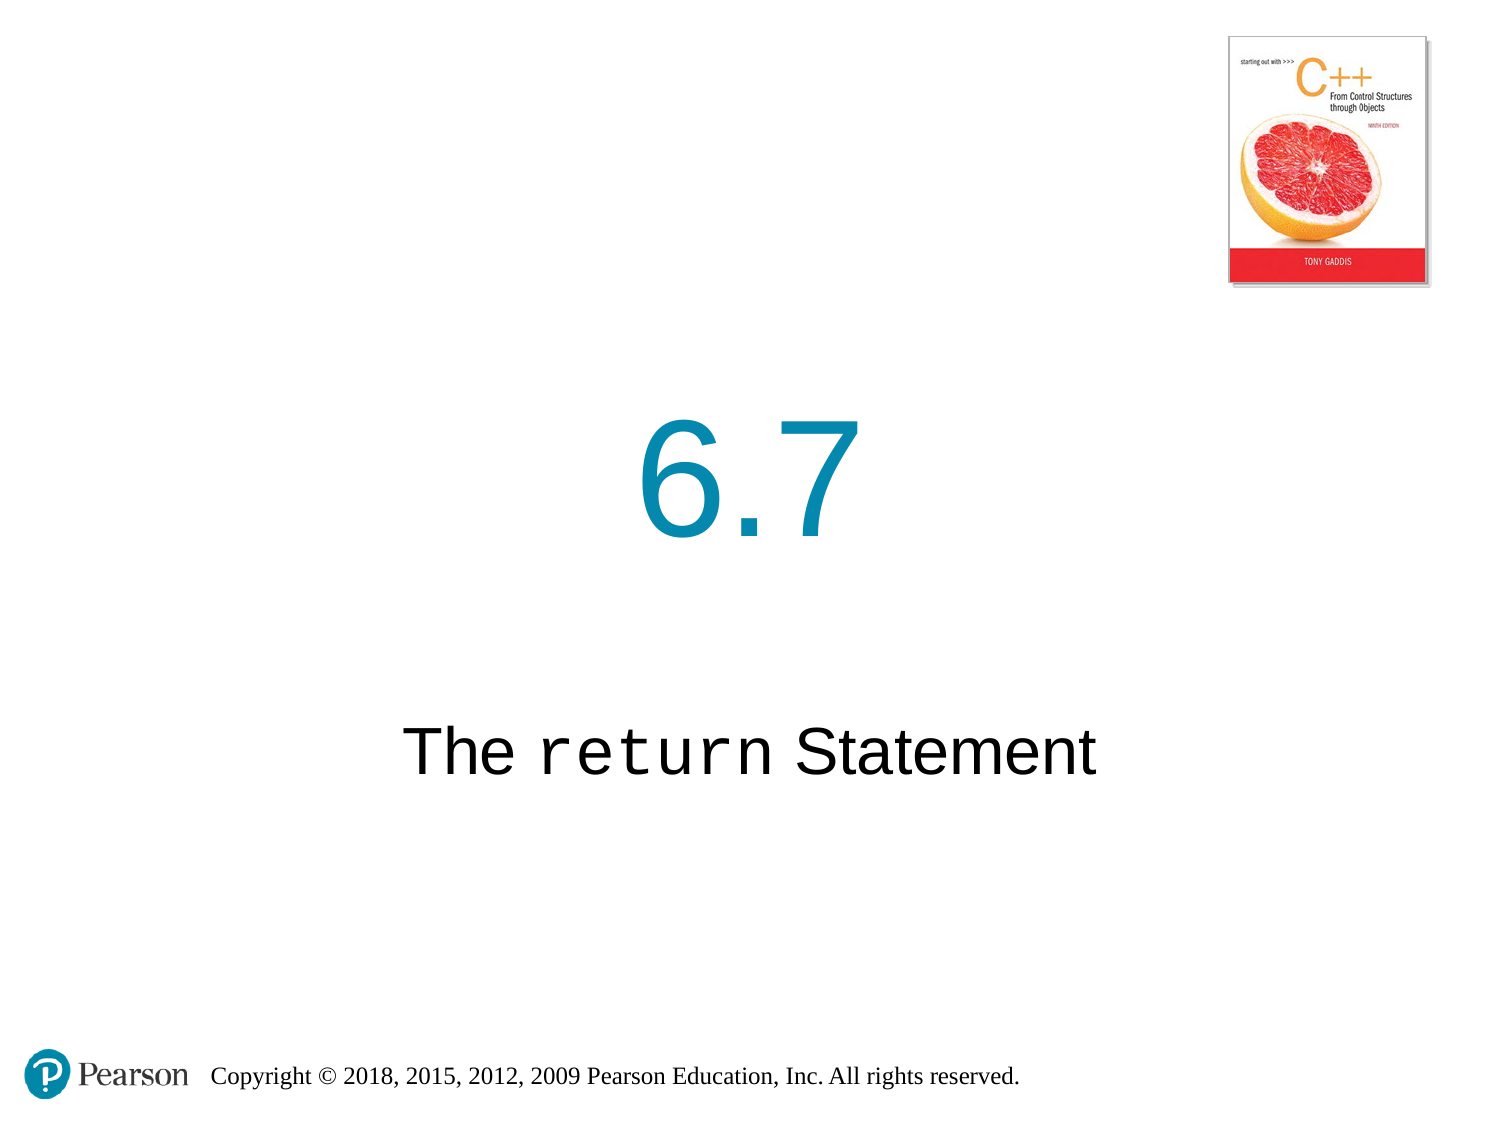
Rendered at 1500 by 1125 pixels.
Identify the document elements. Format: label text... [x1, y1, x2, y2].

subtitle The return Statement [225, 699, 1276, 988]
title 6.7 [112, 349, 1388, 591]
